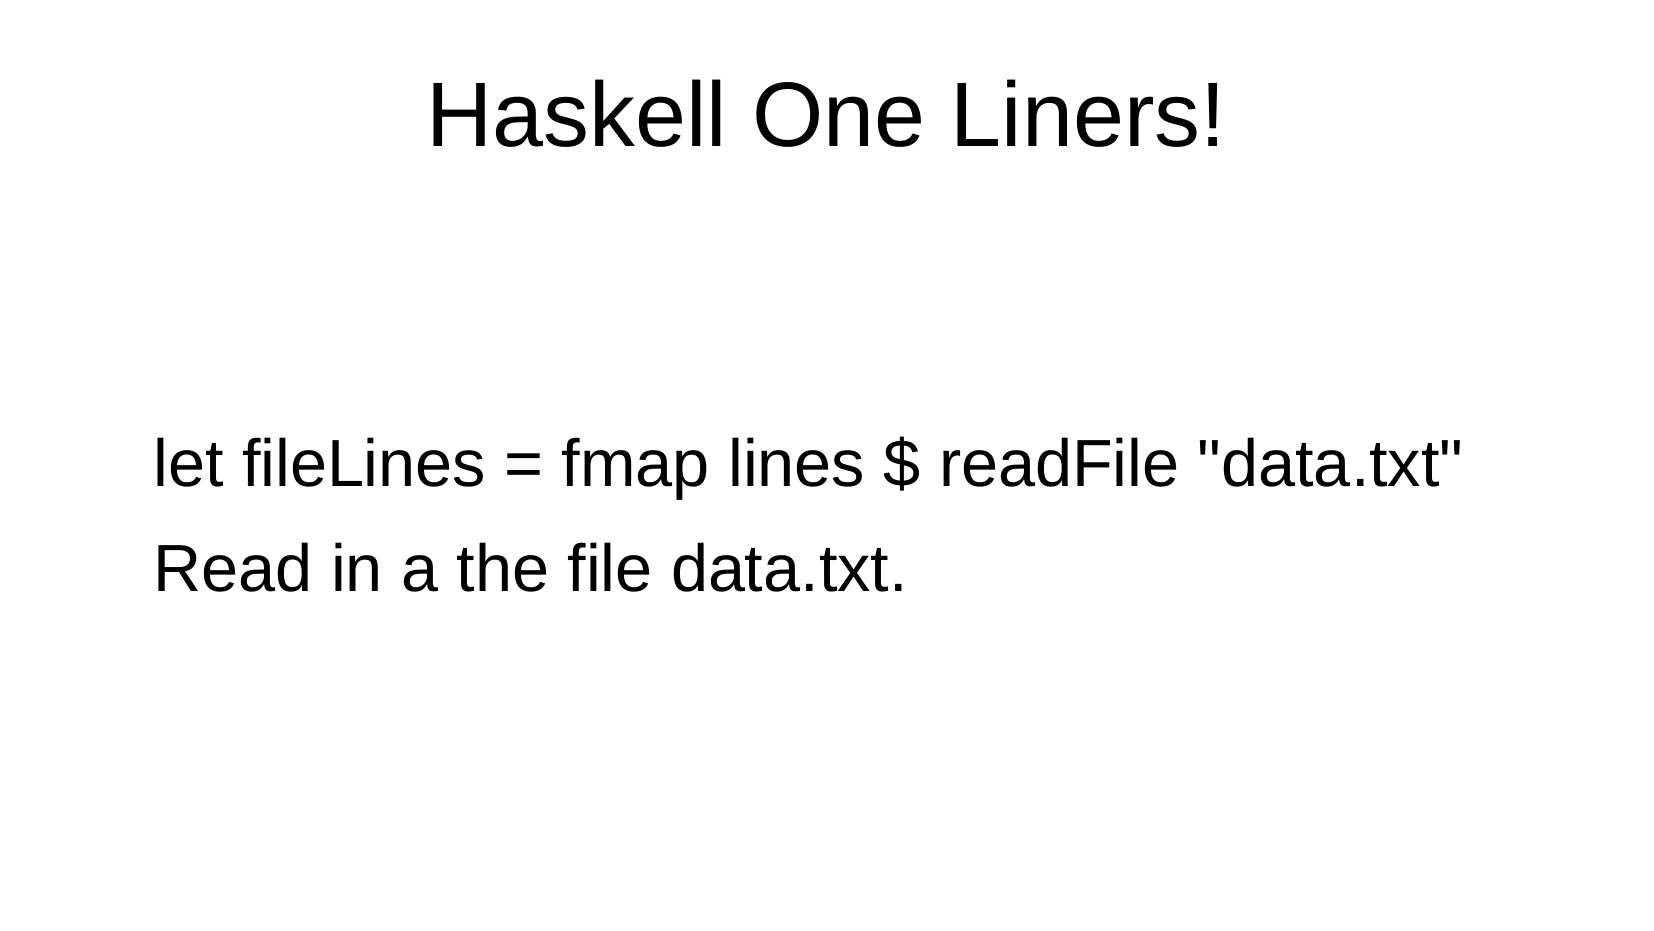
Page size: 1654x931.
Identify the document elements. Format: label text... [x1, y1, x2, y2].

title Haskell One Liners! [82, 37, 1571, 193]
list let fileLines = fmap lines $ readFile "data.txt" Read in a the file data.txt. [82, 217, 1571, 758]
